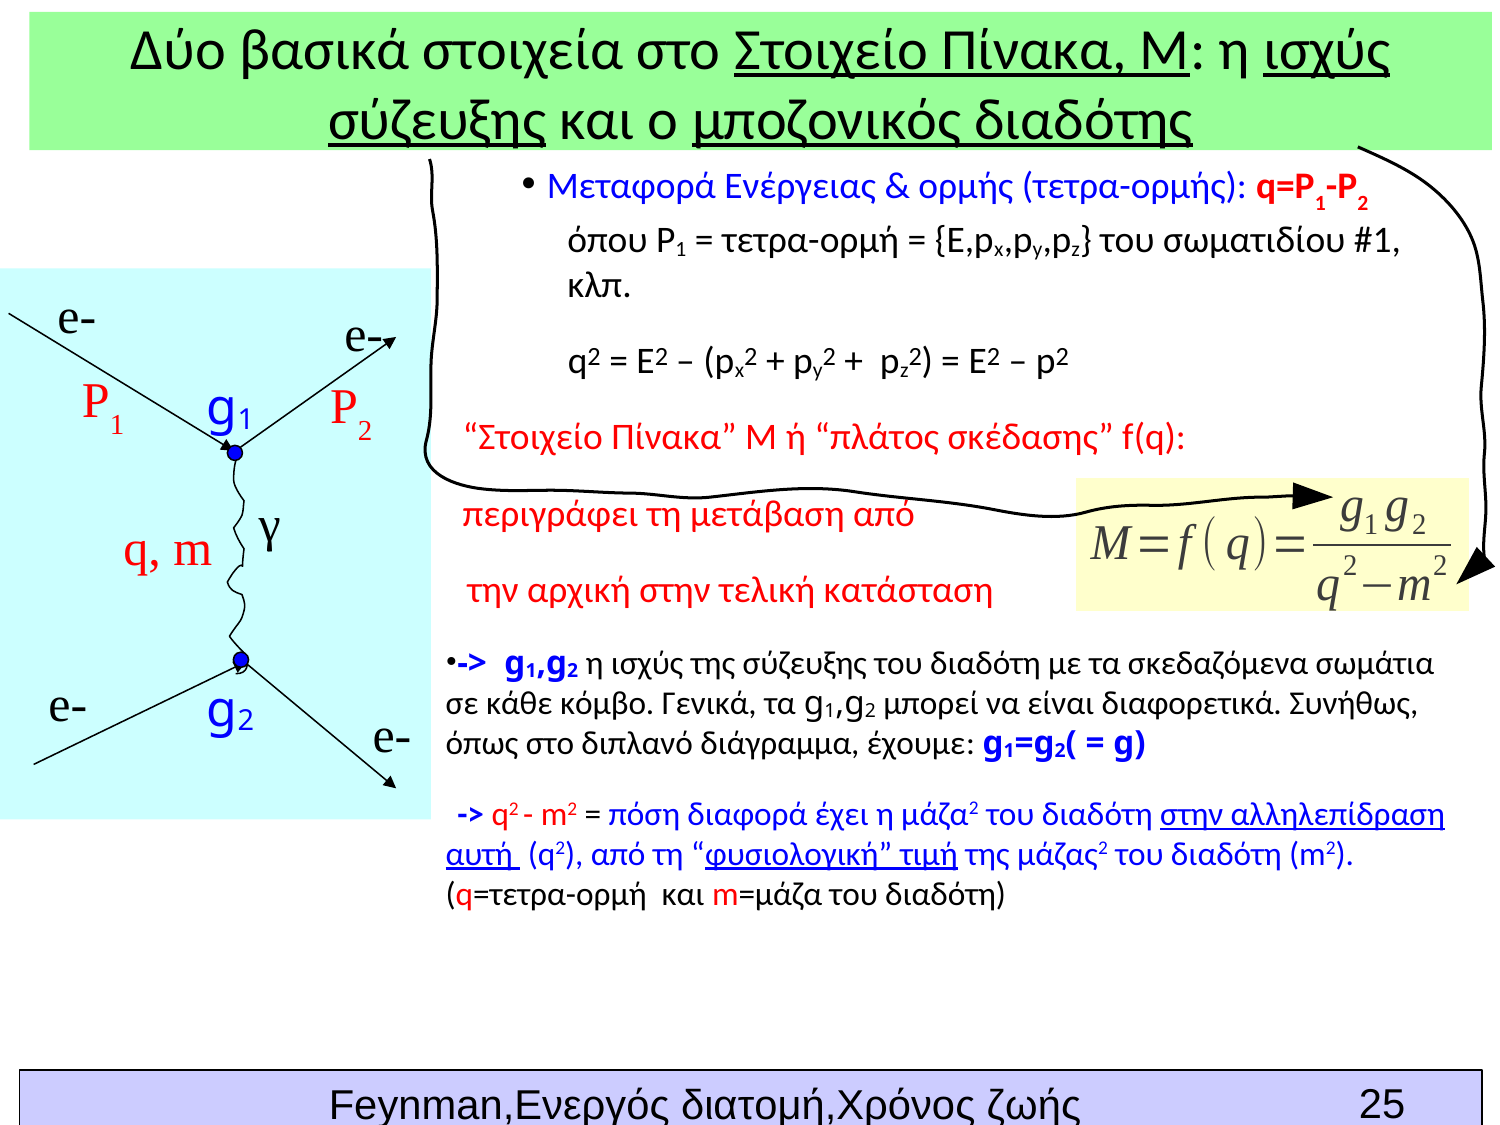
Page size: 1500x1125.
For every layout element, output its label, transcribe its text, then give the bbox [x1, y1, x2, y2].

text_box q, m [96, 507, 244, 584]
text_box P1 [54, 360, 202, 448]
text_box Δύο βασικά στοιχεία στο Στοιχείο Πίνακα, Μ: η ισχύς σύζευξης και ο μποζονικός διαδότης [29, 11, 1492, 151]
text_box P2 [302, 366, 429, 454]
text_box e- [30, 275, 118, 352]
text_box γ [243, 484, 391, 560]
text_box e- [345, 694, 430, 771]
text_box Μεταφορά Ενέργειας & ορμής (τετρα-ορμής): q=P1-P2 όπου P1 = τετρα-ορμή = {Ε,px,py,pz} του σωματιδίου #1, κλπ. q2 = E2 – (px2 + py2 + pz2) = E2 – p2 “Στοιχείο Πίνακα” M ή “πλάτος σκέδασης” f(q): περιγράφει τη μετάβαση από την αρχική στην τελική κατάσταση -> g1,g2 η ισχύς της σύζευξης του διαδότη με τα σκεδαζόμενα σωμάτια σε κάθε κόμβο. Γενικά, τα g1,g2 μπορεί να είναι διαφορετικά. Συνήθως, όπως στο διπλανό διάγραμμα, έχουμε: g1=g2( = g) -> q2 - m2 = πόση διαφορά έχει η μάζα2 του διαδότη στην αλληλεπίδραση αυτή (q2), από τη “φυσιολογική” τιμή της μάζας2 του διαδότη (m2). (q=τετρα-ορμή και m=μάζα του διαδότη) [430, 144, 1479, 920]
text_box e- [329, 294, 430, 366]
text_box [0, 268, 430, 820]
text_box e- [21, 663, 109, 739]
text_box g2 [178, 668, 283, 744]
text_box g1 [178, 367, 283, 443]
